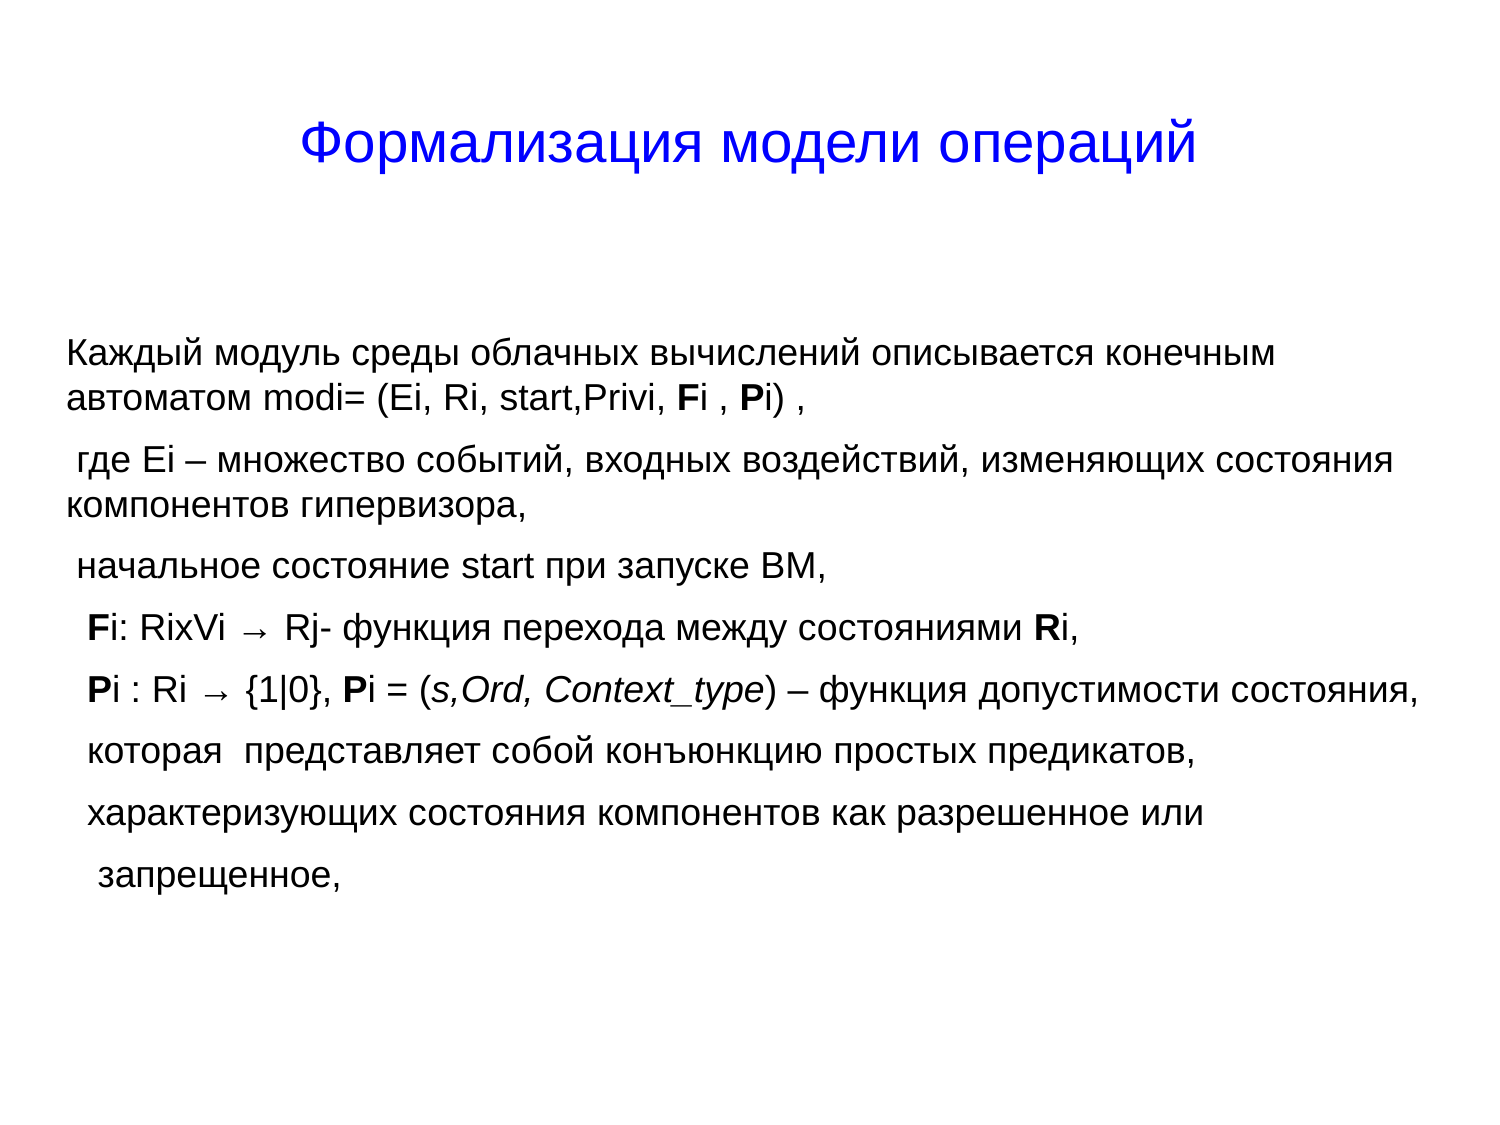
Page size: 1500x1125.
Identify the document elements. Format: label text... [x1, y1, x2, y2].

title Формализация модели операций [75, 21, 1424, 257]
subtitle Каждый модуль среды облачных вычислений описывается конечным автоматом modi= (Ei, Ri, start,Privi, Fi , Pi) , где Ei – множество событий, входных воздействий, изменяющих состояния компонентов гипервизора, начальное состояние start при запуске ВМ, Fi: RixVi → Rj- функция перехода между состояниями Ri, Pi : Ri → {1|0}, Pi = (s,Ord, Context_type) – функция допустимости состояния, которая представляет собой конъюнкцию простых предикатов, характеризующих состояния компонентов как разрешенное или запрещенное, [9, 271, 1453, 1013]
